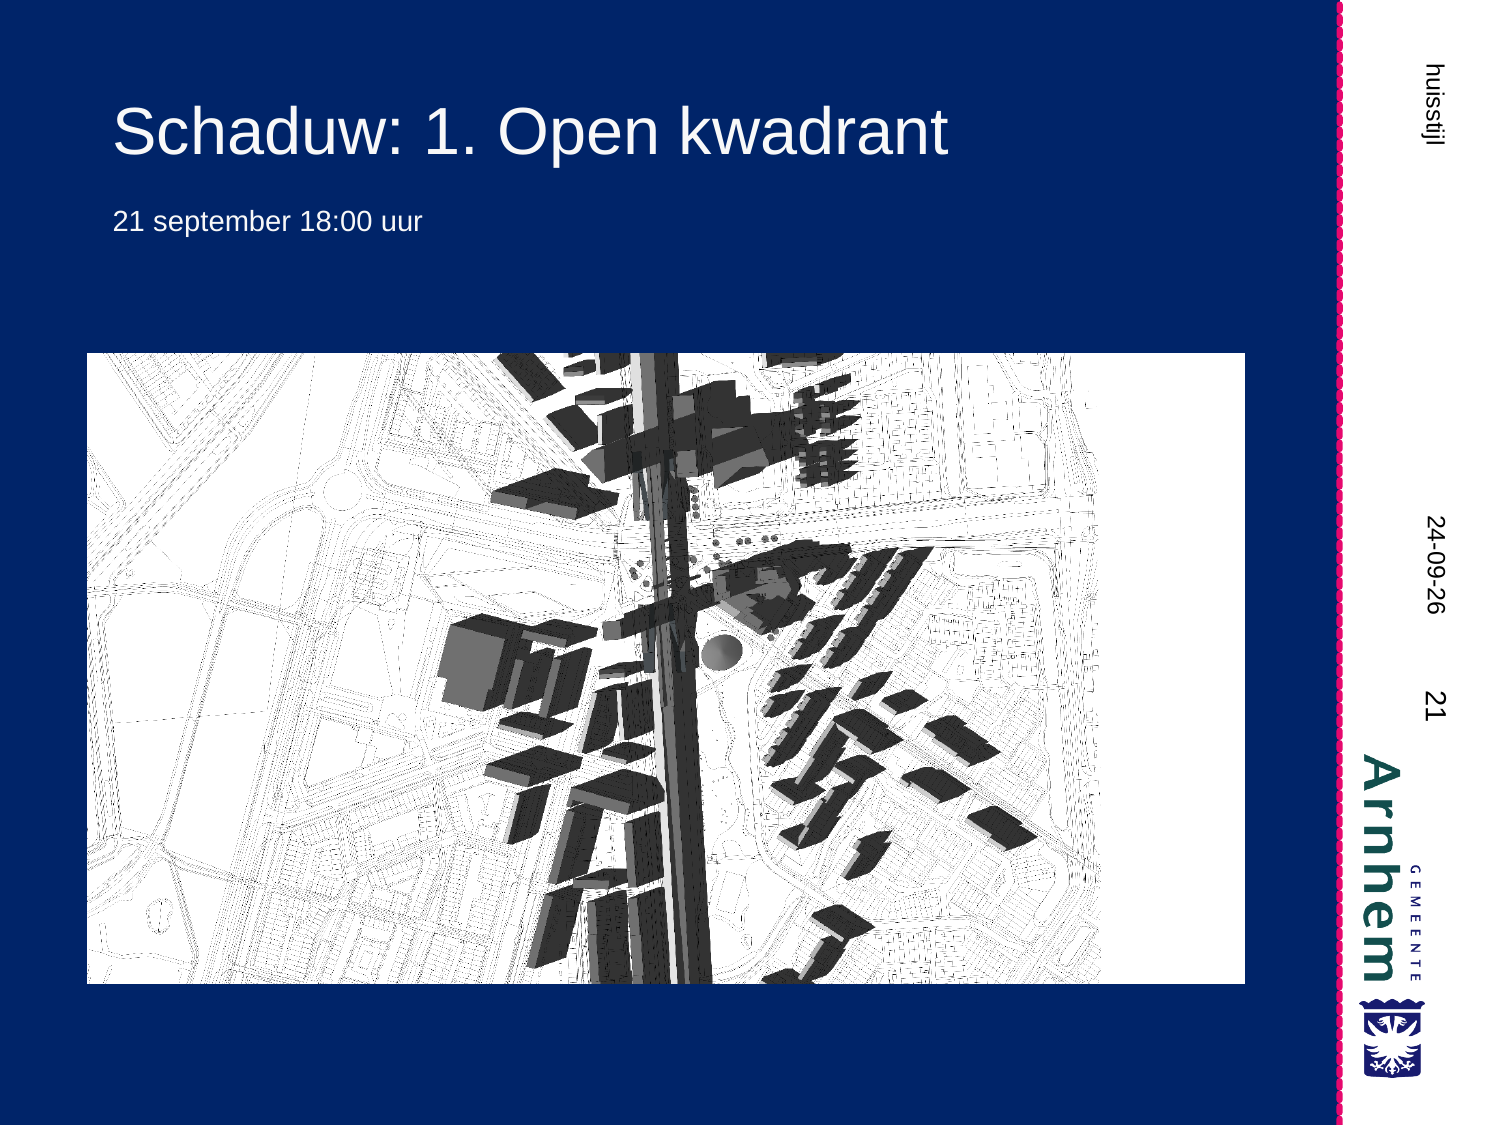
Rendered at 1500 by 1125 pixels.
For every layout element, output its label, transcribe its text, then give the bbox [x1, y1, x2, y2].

text_box 21 [1412, 675, 1463, 751]
picture [87, 353, 1245, 984]
text_box Schaduw: 1. Open kwadrant 21 september 18:00 uur [112, 87, 1270, 251]
text_box 15-2-2022 [1410, 500, 1461, 688]
text_box huisstijl [1409, 63, 1460, 501]
